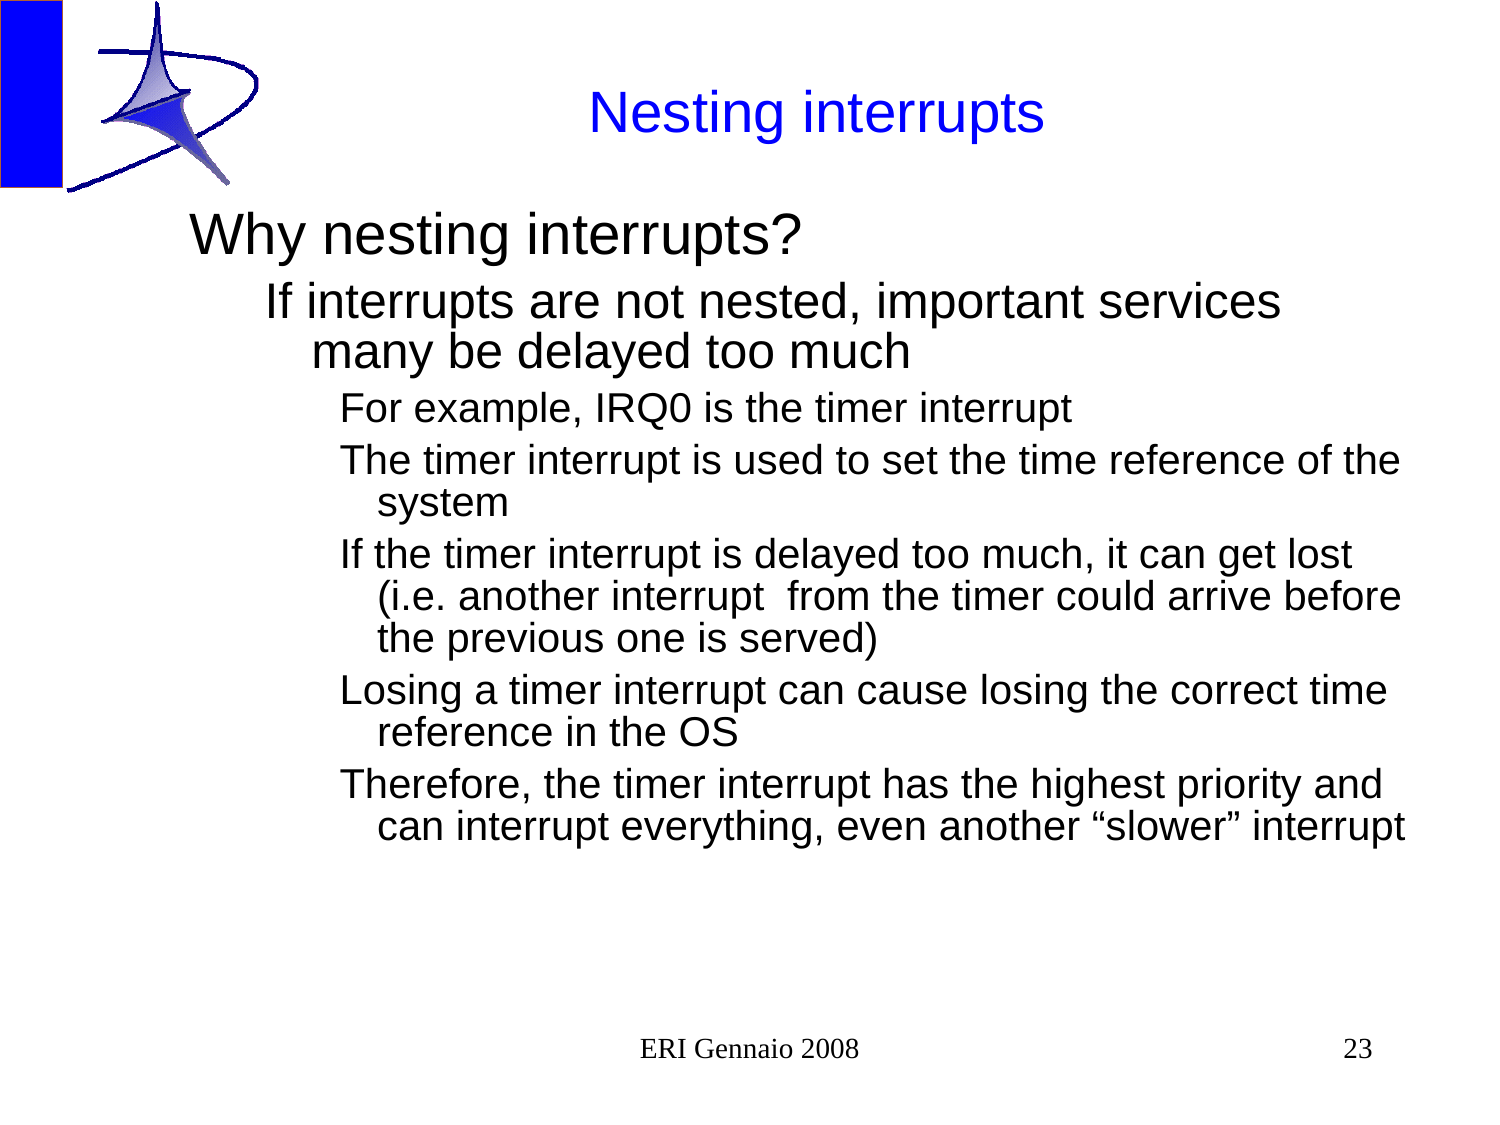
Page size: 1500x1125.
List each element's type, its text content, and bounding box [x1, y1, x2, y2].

picture [62, 0, 263, 197]
list Why nesting interrupts? If interrupts are not nested, important services many be delayed too much For example, IRQ0 is the timer interrupt The timer interrupt is used to set the time reference of the system If the timer interrupt is delayed too much, it can get lost (i.e. another interrupt from the timer could arrive before the previous one is served) Losing a timer interrupt can cause losing the correct time reference in the OS Therefore, the timer interrupt has the highest priority and can interrupt everything, even another “slower” interrupt [174, 199, 1425, 963]
title Nesting interrupts [174, 61, 1425, 164]
